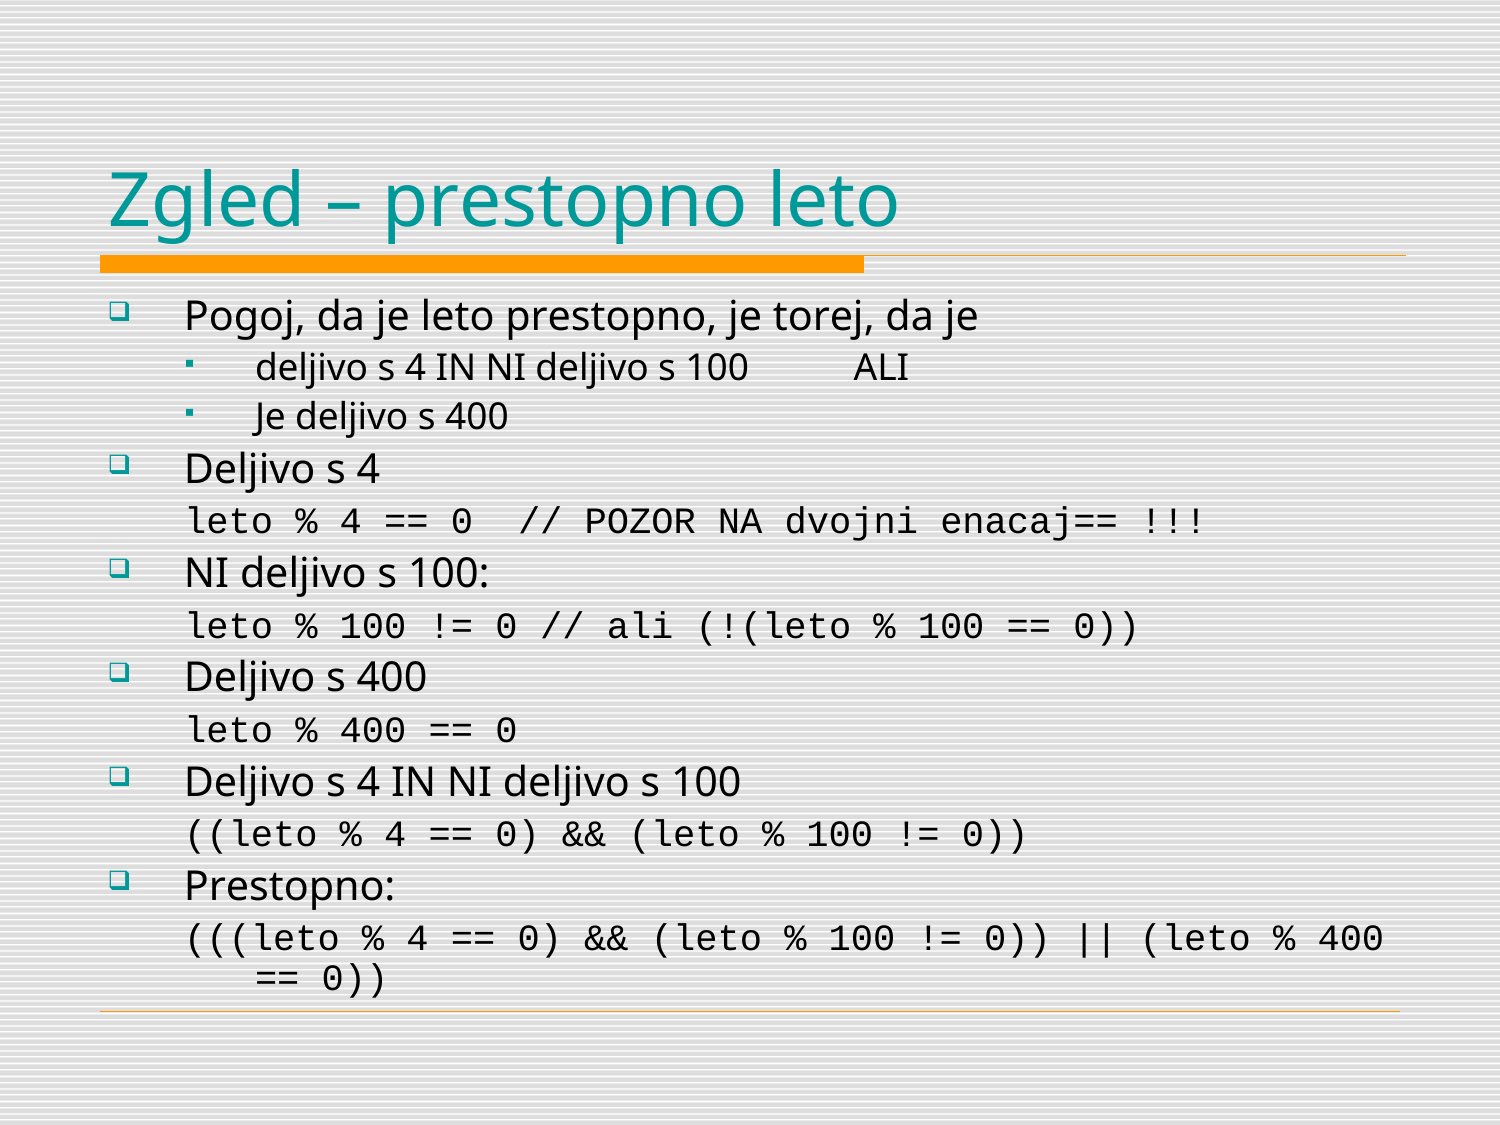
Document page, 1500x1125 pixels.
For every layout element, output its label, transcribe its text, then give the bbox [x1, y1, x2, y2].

list Pogoj, da je leto prestopno, je torej, da je deljivo s 4 IN NI deljivo s 100 ALI Je deljivo s 400 Deljivo s 4 leto % 4 == 0 // POZOR NA dvojni enacaj== !!! NI deljivo s 100: leto % 100 != 0 // ali (!(leto % 100 == 0)) Deljivo s 400 leto % 400 == 0 Deljivo s 4 IN NI deljivo s 100 ((leto % 4 == 0) && (leto % 100 != 0)) Prestopno: (((leto % 4 == 0) && (leto % 100 != 0)) || (leto % 400 == 0)) [92, 287, 1406, 1014]
picture [0, 0, 1500, 1125]
title Zgled – prestopno leto [94, 49, 1407, 250]
